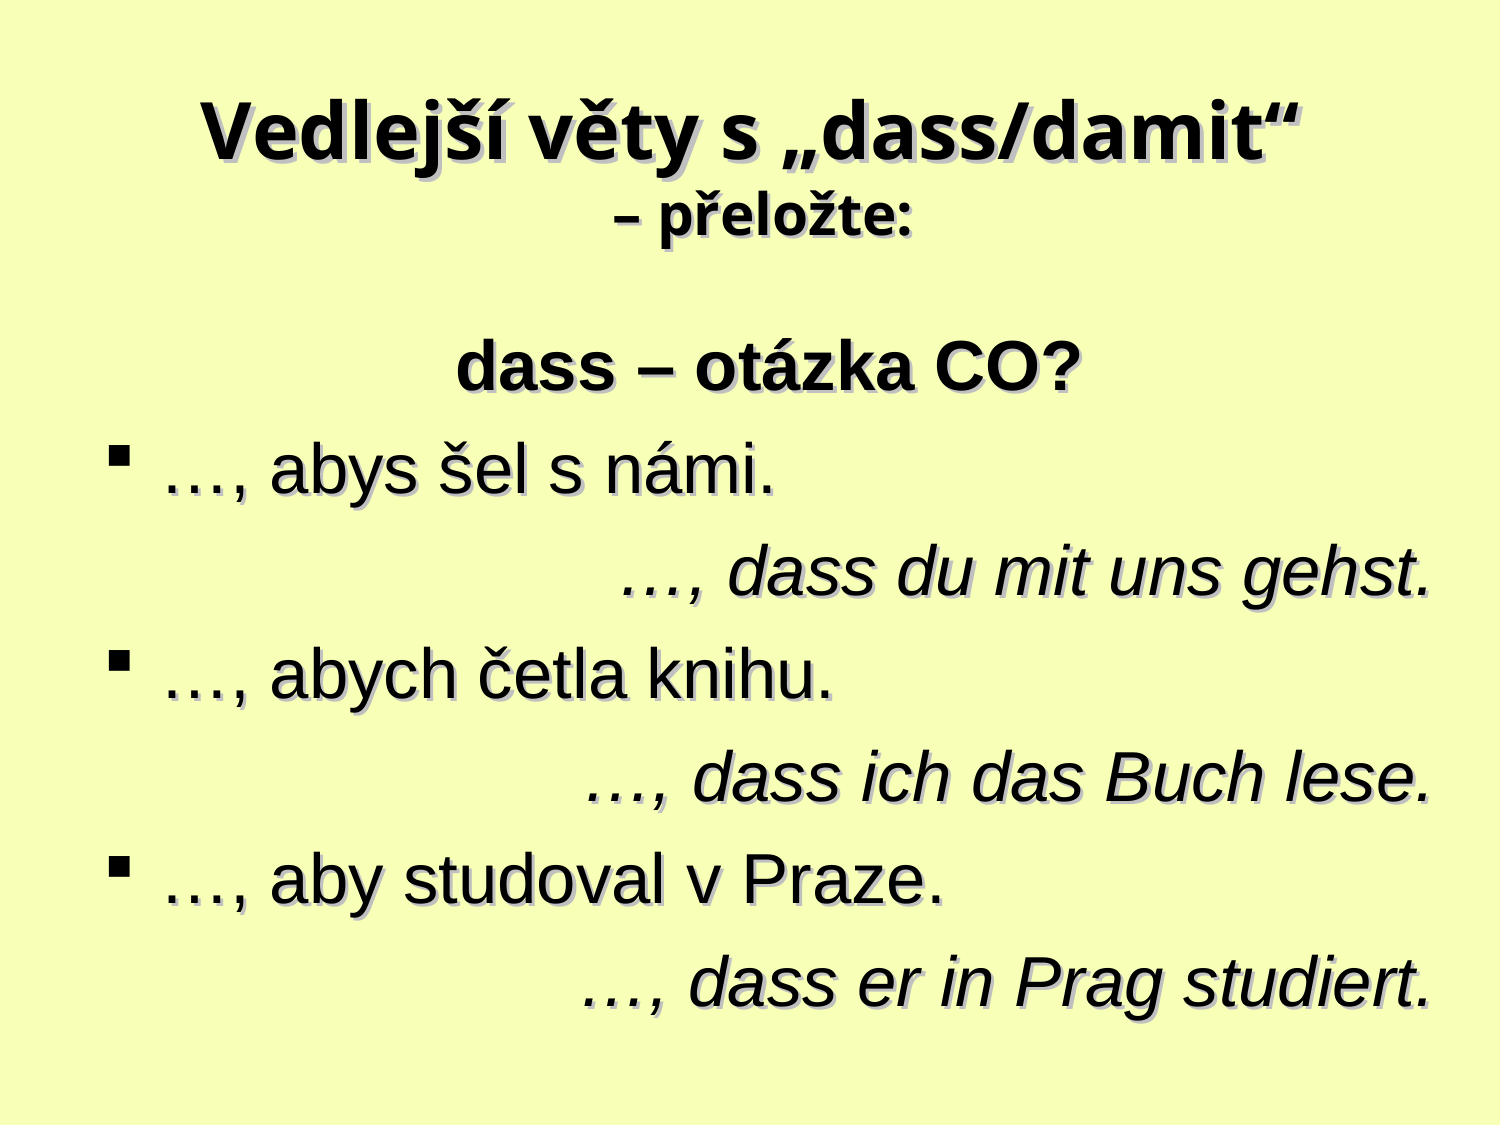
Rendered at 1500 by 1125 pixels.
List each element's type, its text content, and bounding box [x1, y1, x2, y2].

list dass – otázka CO? …, abys šel s námi. …, dass du mit uns gehst. …, abych četla knihu. …, dass ich das Buch lese. …, aby studoval v Praze. …, dass er in Prag studiert. [88, 312, 1452, 1083]
title Vedlejší věty s „dass/damit“ – přeložte: [75, 40, 1451, 276]
